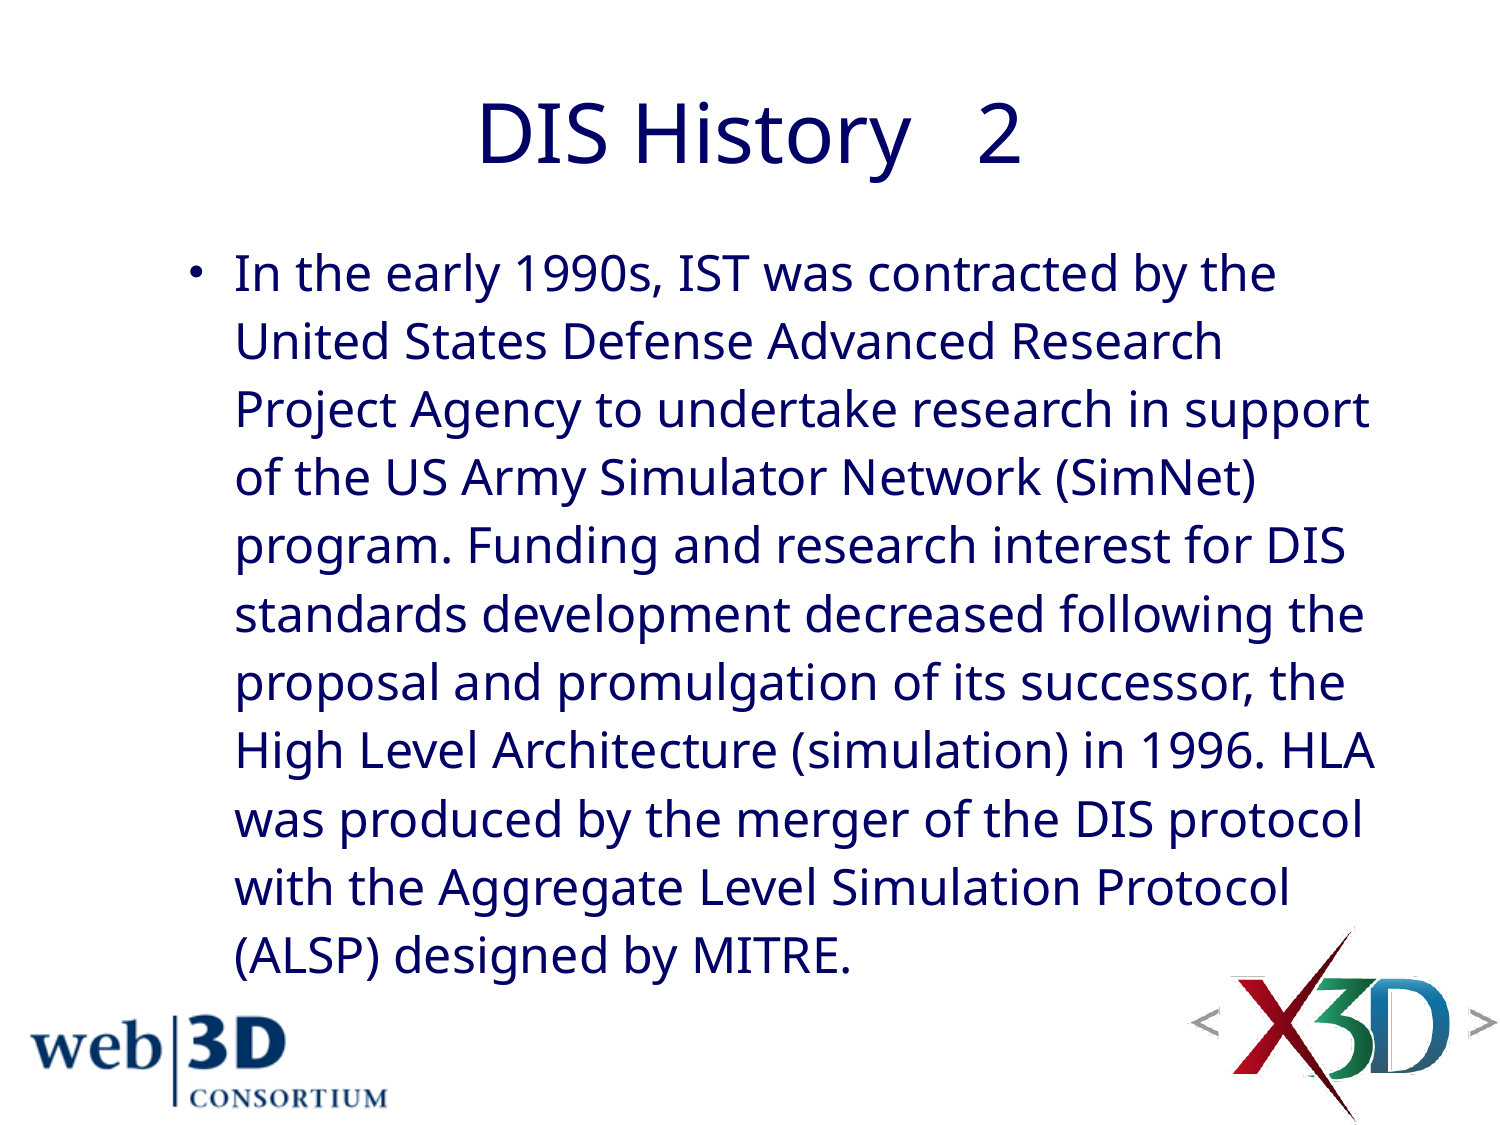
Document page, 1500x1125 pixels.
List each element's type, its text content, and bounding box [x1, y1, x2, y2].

picture [12, 998, 413, 1118]
picture [1187, 926, 1500, 1125]
list In the early 1990s, IST was contracted by the United States Defense Advanced Research Project Agency to undertake research in support of the US Army Simulator Network (SimNet) program. Funding and research interest for DIS standards development decreased following the proposal and promulgation of its successor, the High Level Architecture (simulation) in 1996. HLA was produced by the merger of the DIS protocol with the Aggregate Level Simulation Protocol (ALSP) designed by MITRE. [112, 237, 1388, 986]
title DIS History 2 [112, 44, 1388, 218]
